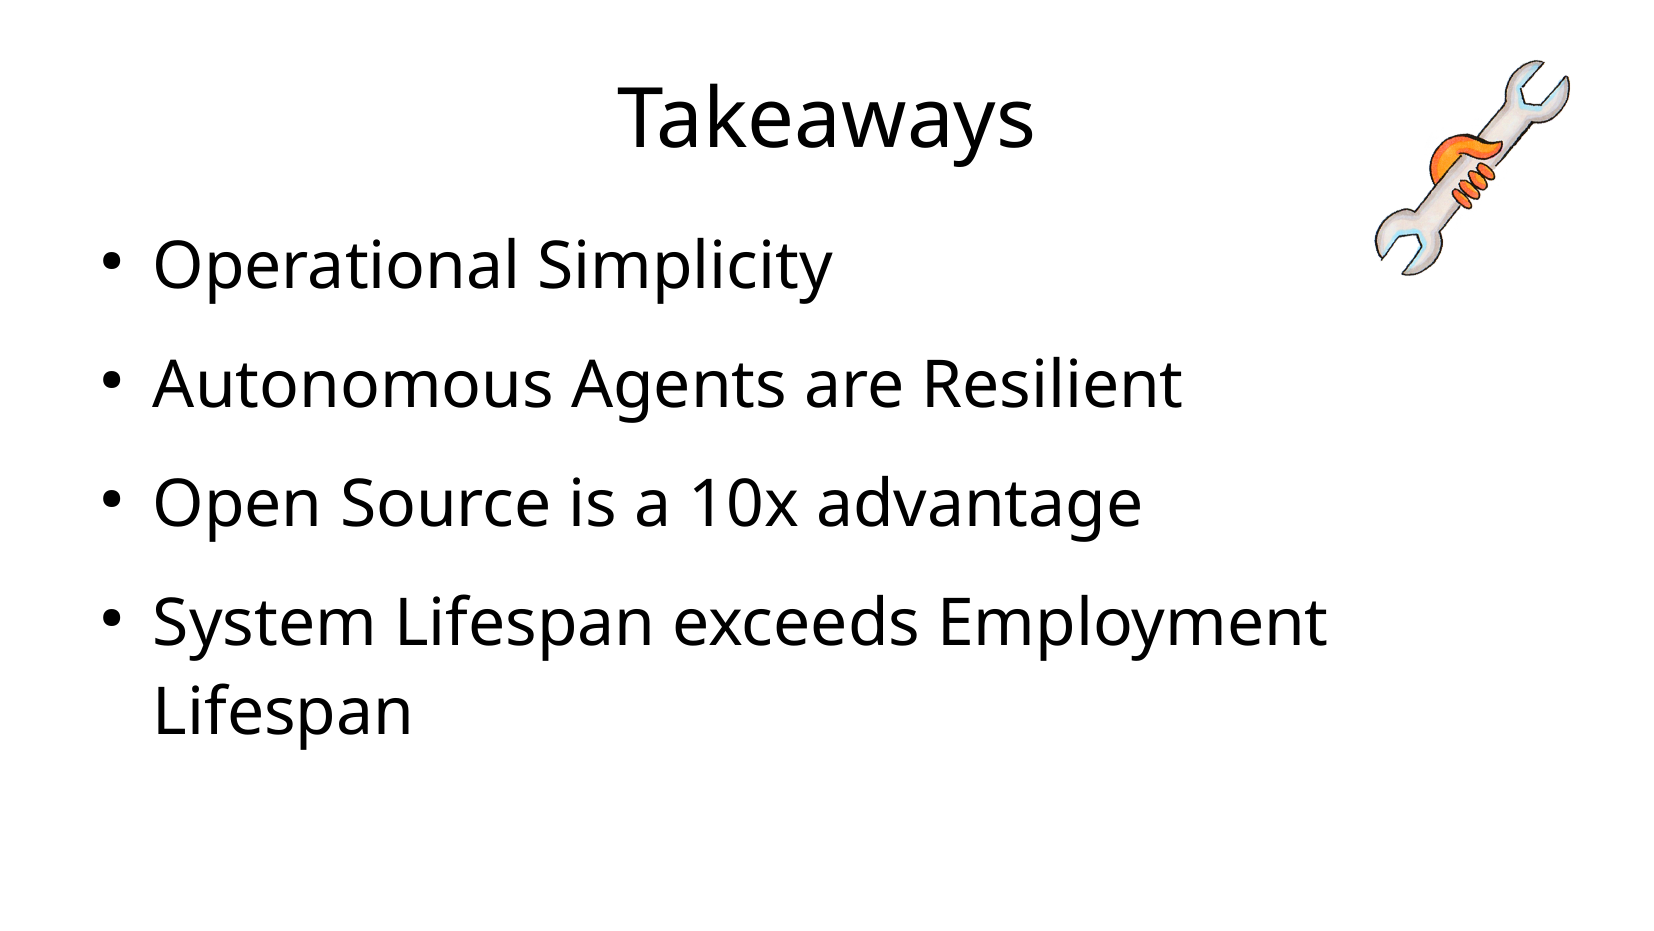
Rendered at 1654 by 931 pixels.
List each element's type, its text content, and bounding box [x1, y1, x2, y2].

list Operational Simplicity Autonomous Agents are Resilient Open Source is a 10x advantage System Lifespan exceeds Employment Lifespan [82, 217, 1571, 758]
picture [1358, 29, 1590, 300]
title Takeaways [82, 37, 1358, 193]
